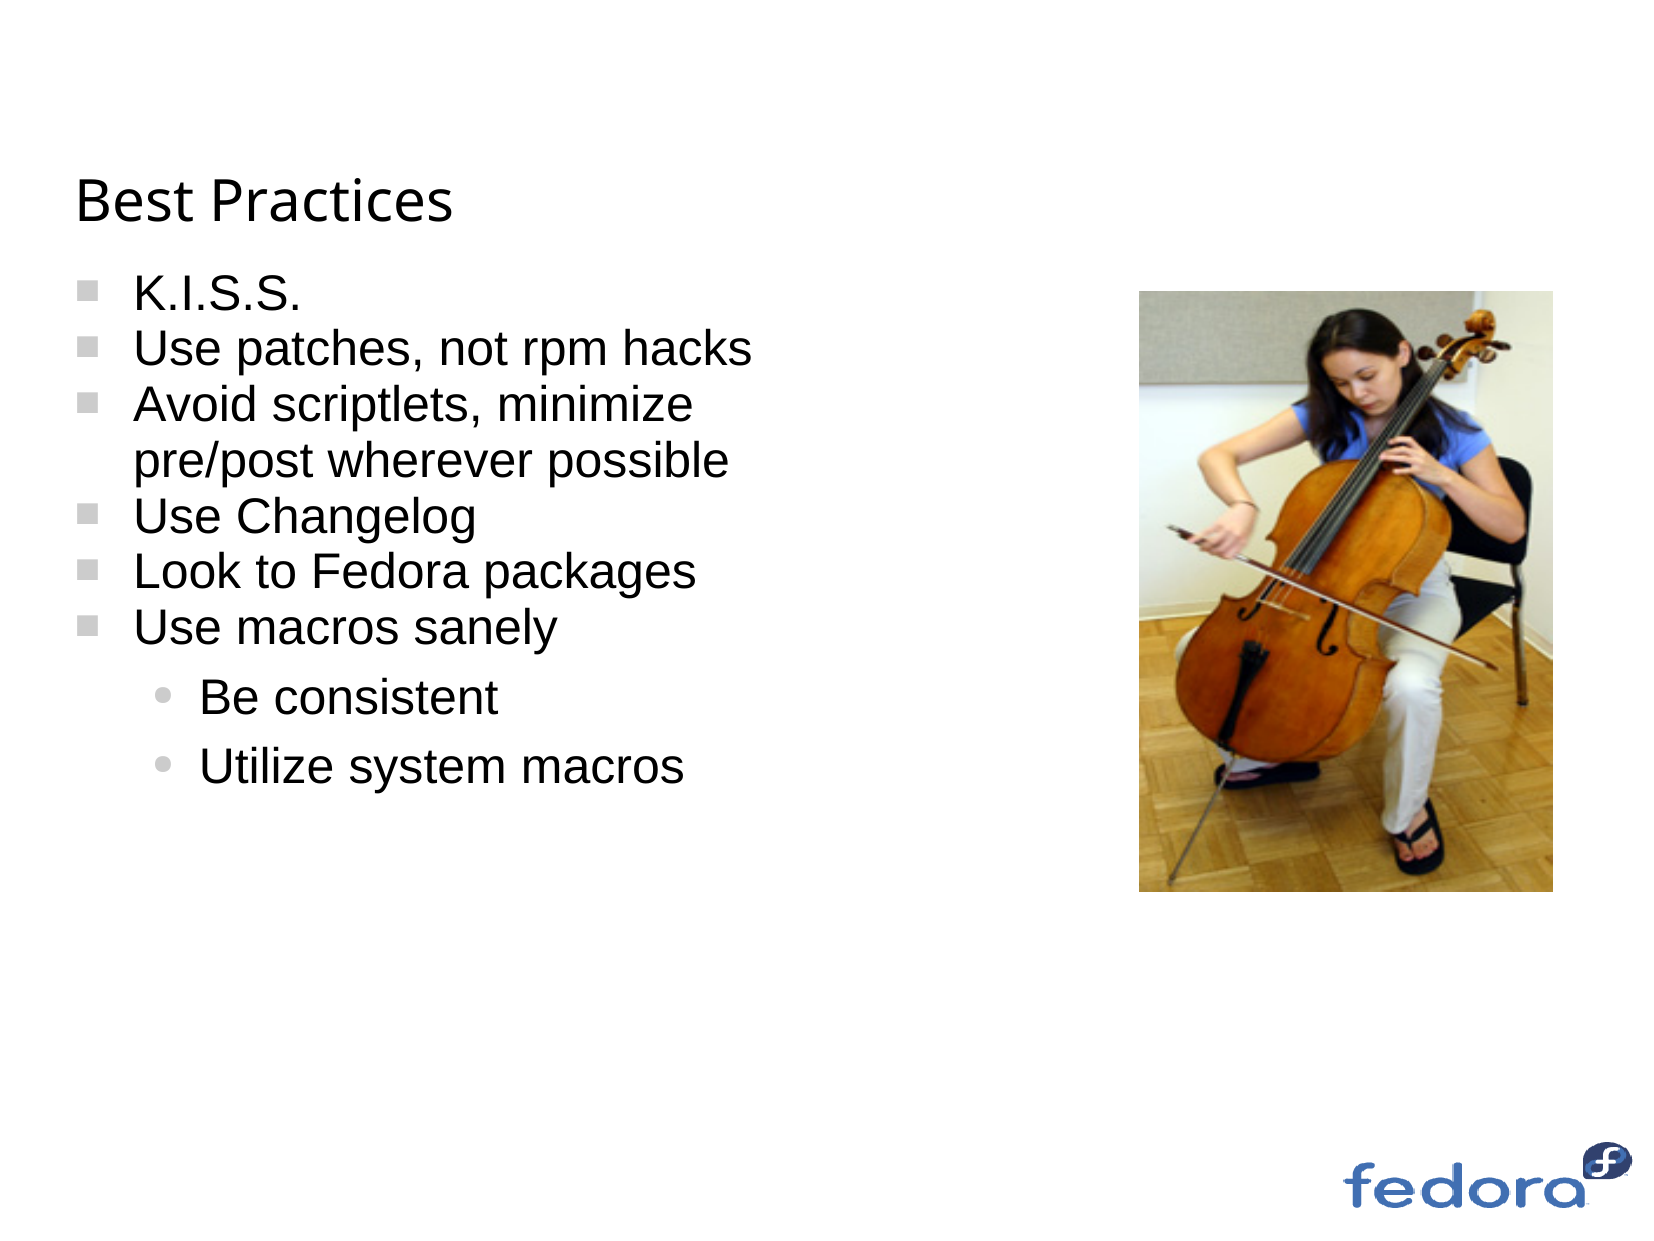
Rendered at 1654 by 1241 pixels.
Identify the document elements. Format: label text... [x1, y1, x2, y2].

list K.I.S.S. Use patches, not rpm hacks Avoid scriptlets, minimize pre/post wherever possible Use Changelog Look to Fedora packages Use macros sanely Be consistent Utilize system macros [77, 264, 772, 1174]
title Best Practices [74, 140, 1506, 259]
picture [1332, 1124, 1651, 1227]
picture [1139, 291, 1553, 892]
